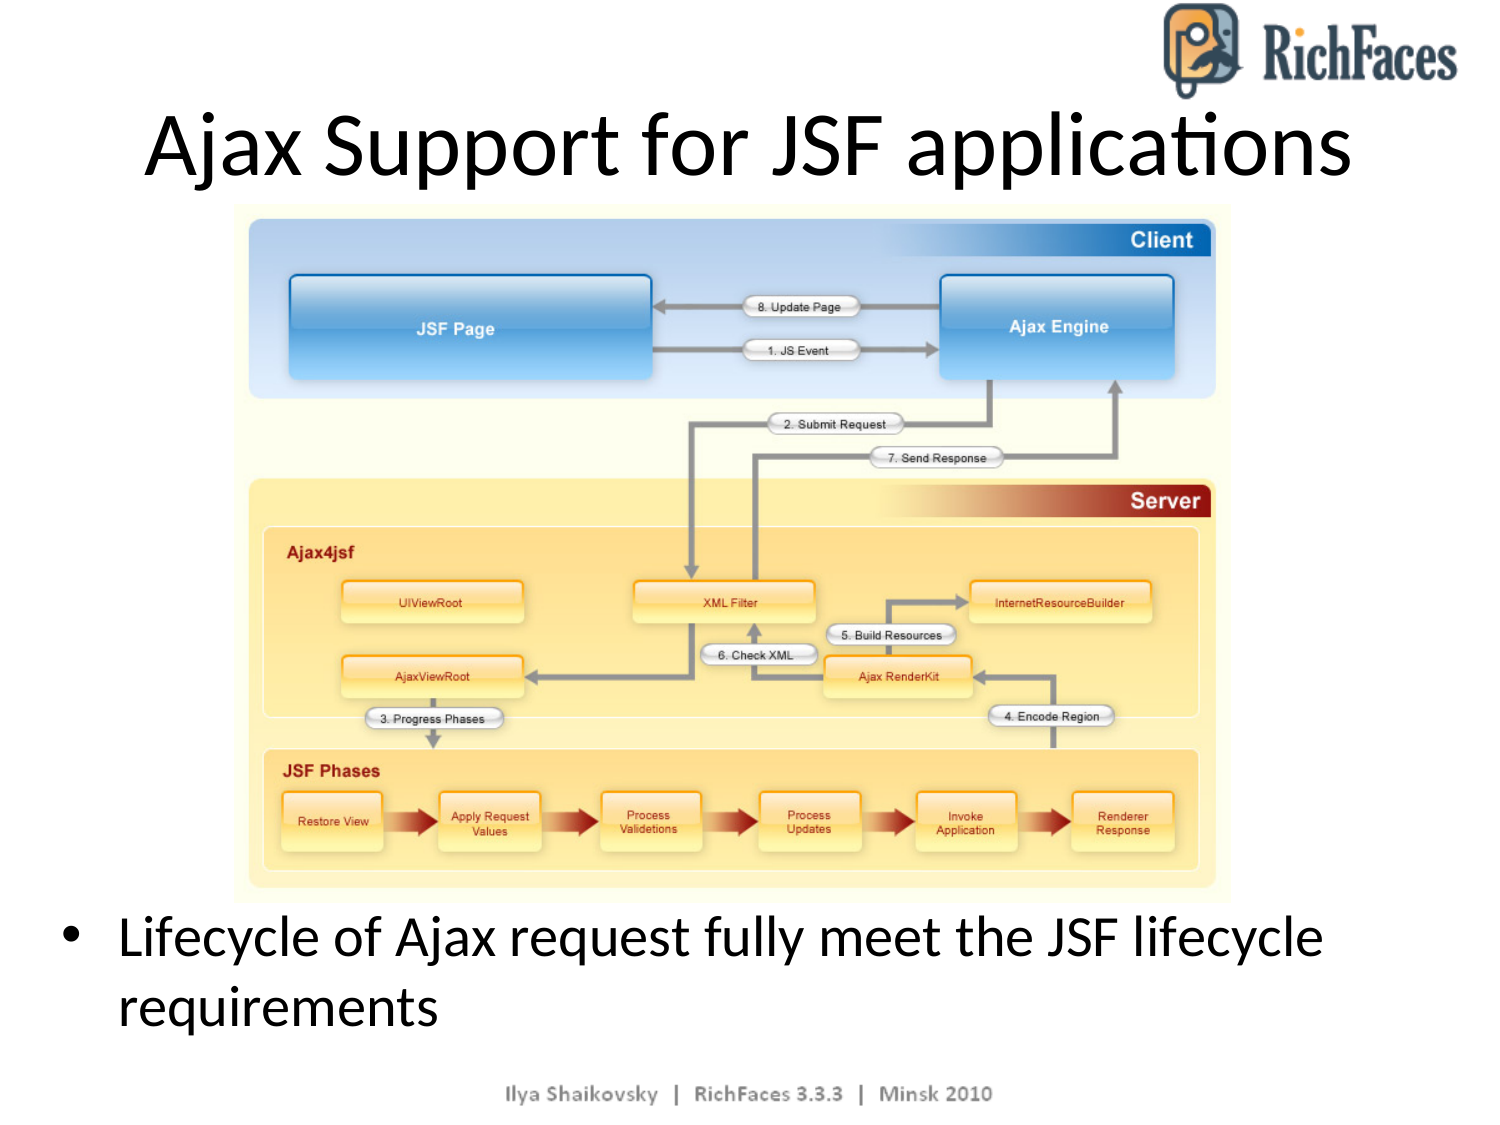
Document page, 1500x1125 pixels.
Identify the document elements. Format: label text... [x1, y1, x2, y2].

picture [0, 0, 1500, 1125]
title Ajax Support for JSF applications [75, 45, 1426, 233]
list Lifecycle of Ajax request fully meet the JSF lifecycle requirements [46, 890, 1390, 1079]
